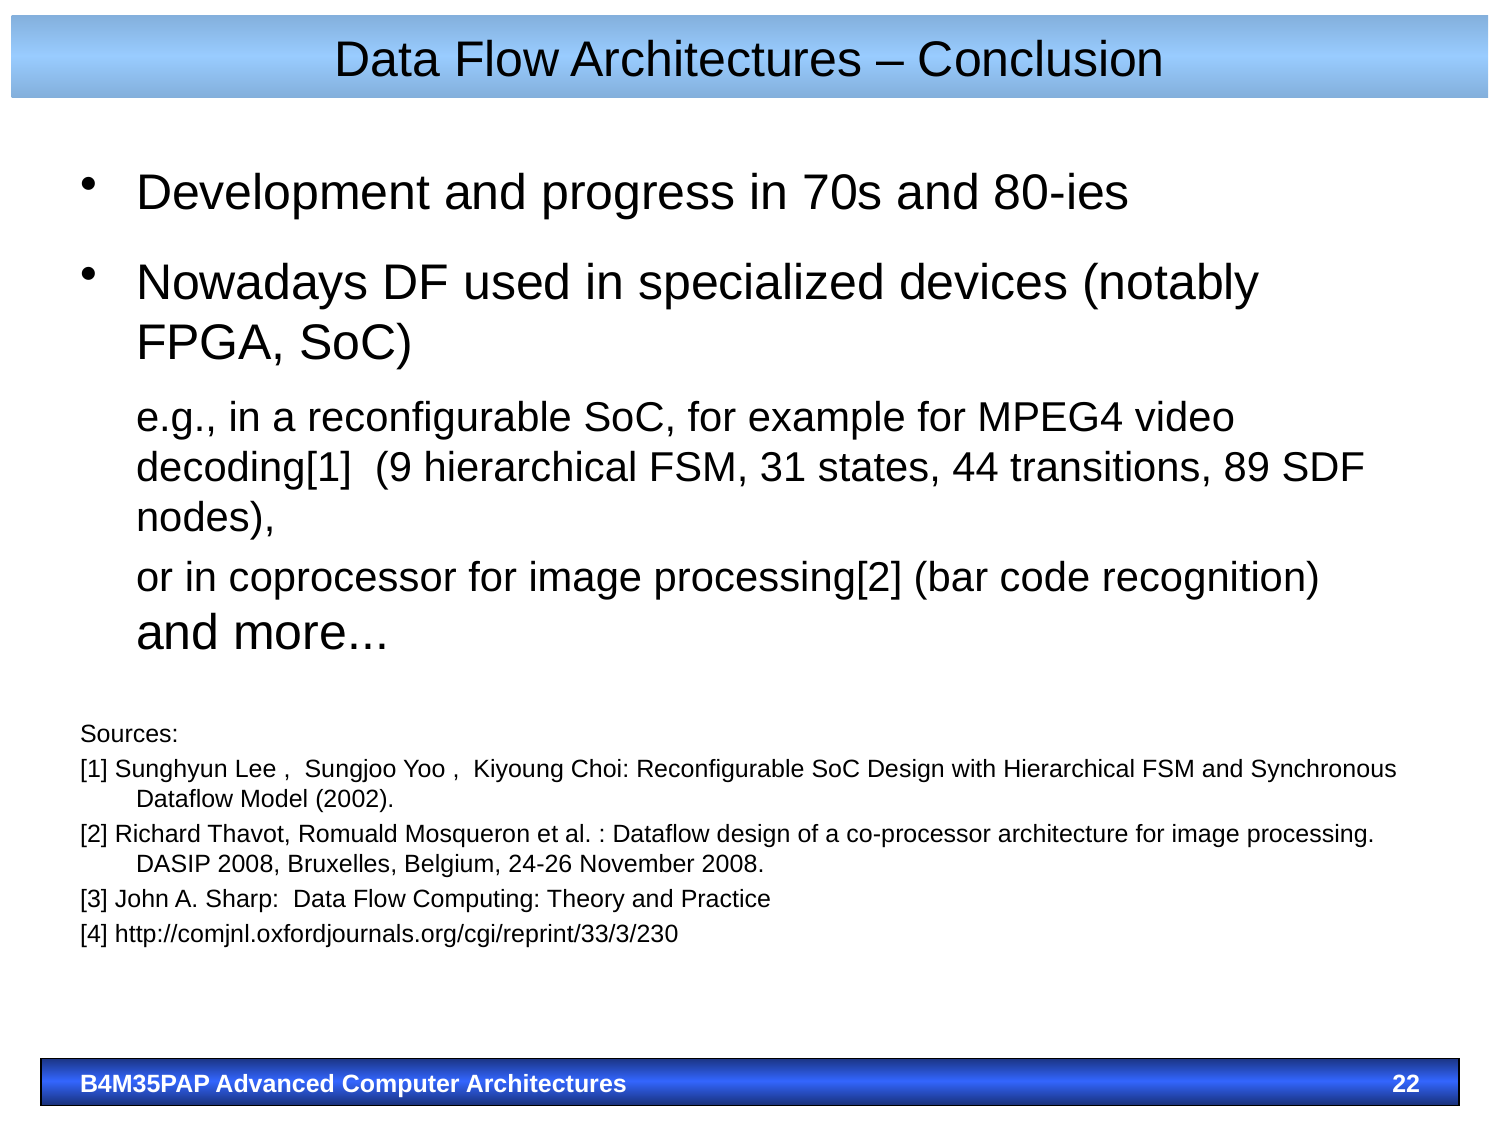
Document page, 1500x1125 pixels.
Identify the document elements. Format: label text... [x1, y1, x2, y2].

title Data Flow Architectures – Conclusion [11, 15, 1489, 98]
text_box Development and progress in 70s and 80-ies Nowadays DF used in specialized devices (notably FPGA, SoC) e.g., in a reconfigurable SoC, for example for MPEG4 video decoding[1] (9 hierarchical FSM, 31 states, 44 transitions, 89 SDF nodes), or in coprocessor for image processing[2] (bar code recognition) and more... Sources: [1] Sunghyun Lee , Sungjoo Yoo , Kiyoung Choi: Reconfigurable SoC Design with Hierarchical FSM and Synchronous Dataflow Model (2002). [2] Richard Thavot, Romuald Mosqueron et al. : Dataflow design of a co-processor architecture for image processing. DASIP 2008, Bruxelles, Belgium, 24-26 November 2008. [3] John A. Sharp: Data Flow Computing: Theory and Practice [4] http://comjnl.oxfordjournals.org/cgi/reprint/33/3/230 [64, 152, 1436, 1000]
